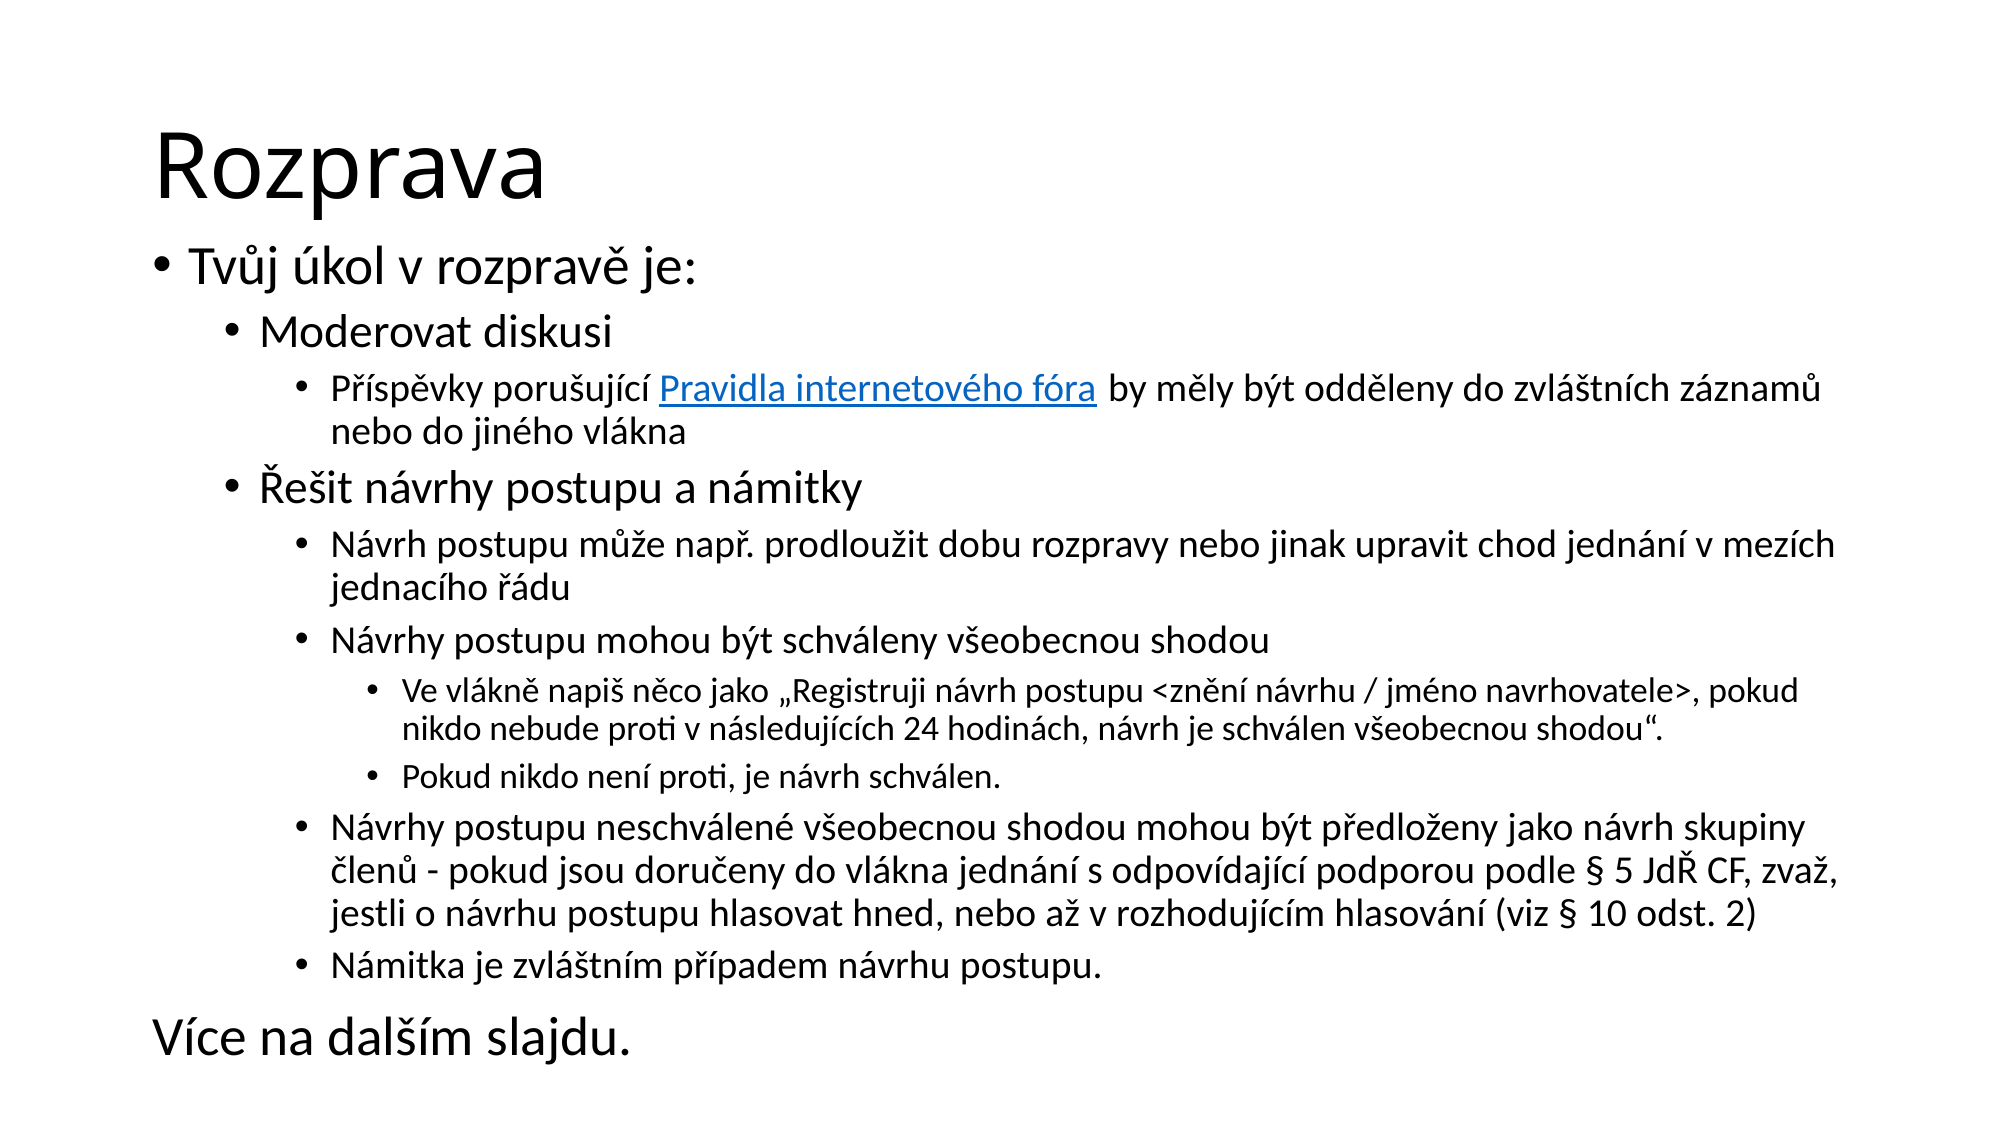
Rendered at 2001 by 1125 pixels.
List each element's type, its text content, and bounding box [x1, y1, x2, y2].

title Rozprava [137, 59, 1863, 229]
list Tvůj úkol v rozpravě je: Moderovat diskusi Příspěvky porušující Pravidla internetového fóra by měly být odděleny do zvláštních záznamů nebo do jiného vlákna Řešit návrhy postupu a námitky Návrh postupu může např. prodloužit dobu rozpravy nebo jinak upravit chod jednání v mezích jednacího řádu Návrhy postupu mohou být schváleny všeobecnou shodou Ve vlákně napiš něco jako „Registruji návrh postupu <znění návrhu / jméno navrhovatele>, pokud nikdo nebude proti v následujících 24 hodinách, návrh je schválen všeobecnou shodou“. Pokud nikdo není proti, je návrh schválen. Návrhy postupu neschválené všeobecnou shodou mohou být předloženy jako návrh skupiny členů - pokud jsou doručeny do vlákna jednání s odpovídající podporou podle § 5 JdŘ CF, zvaž, jestli o návrhu postupu hlasovat hned, nebo až v rozhodujícím hlasování (viz § 10 odst. 2) Námitka je zvláštním případem návrhu postupu. Více na dalším slajdu. [137, 229, 1863, 1092]
